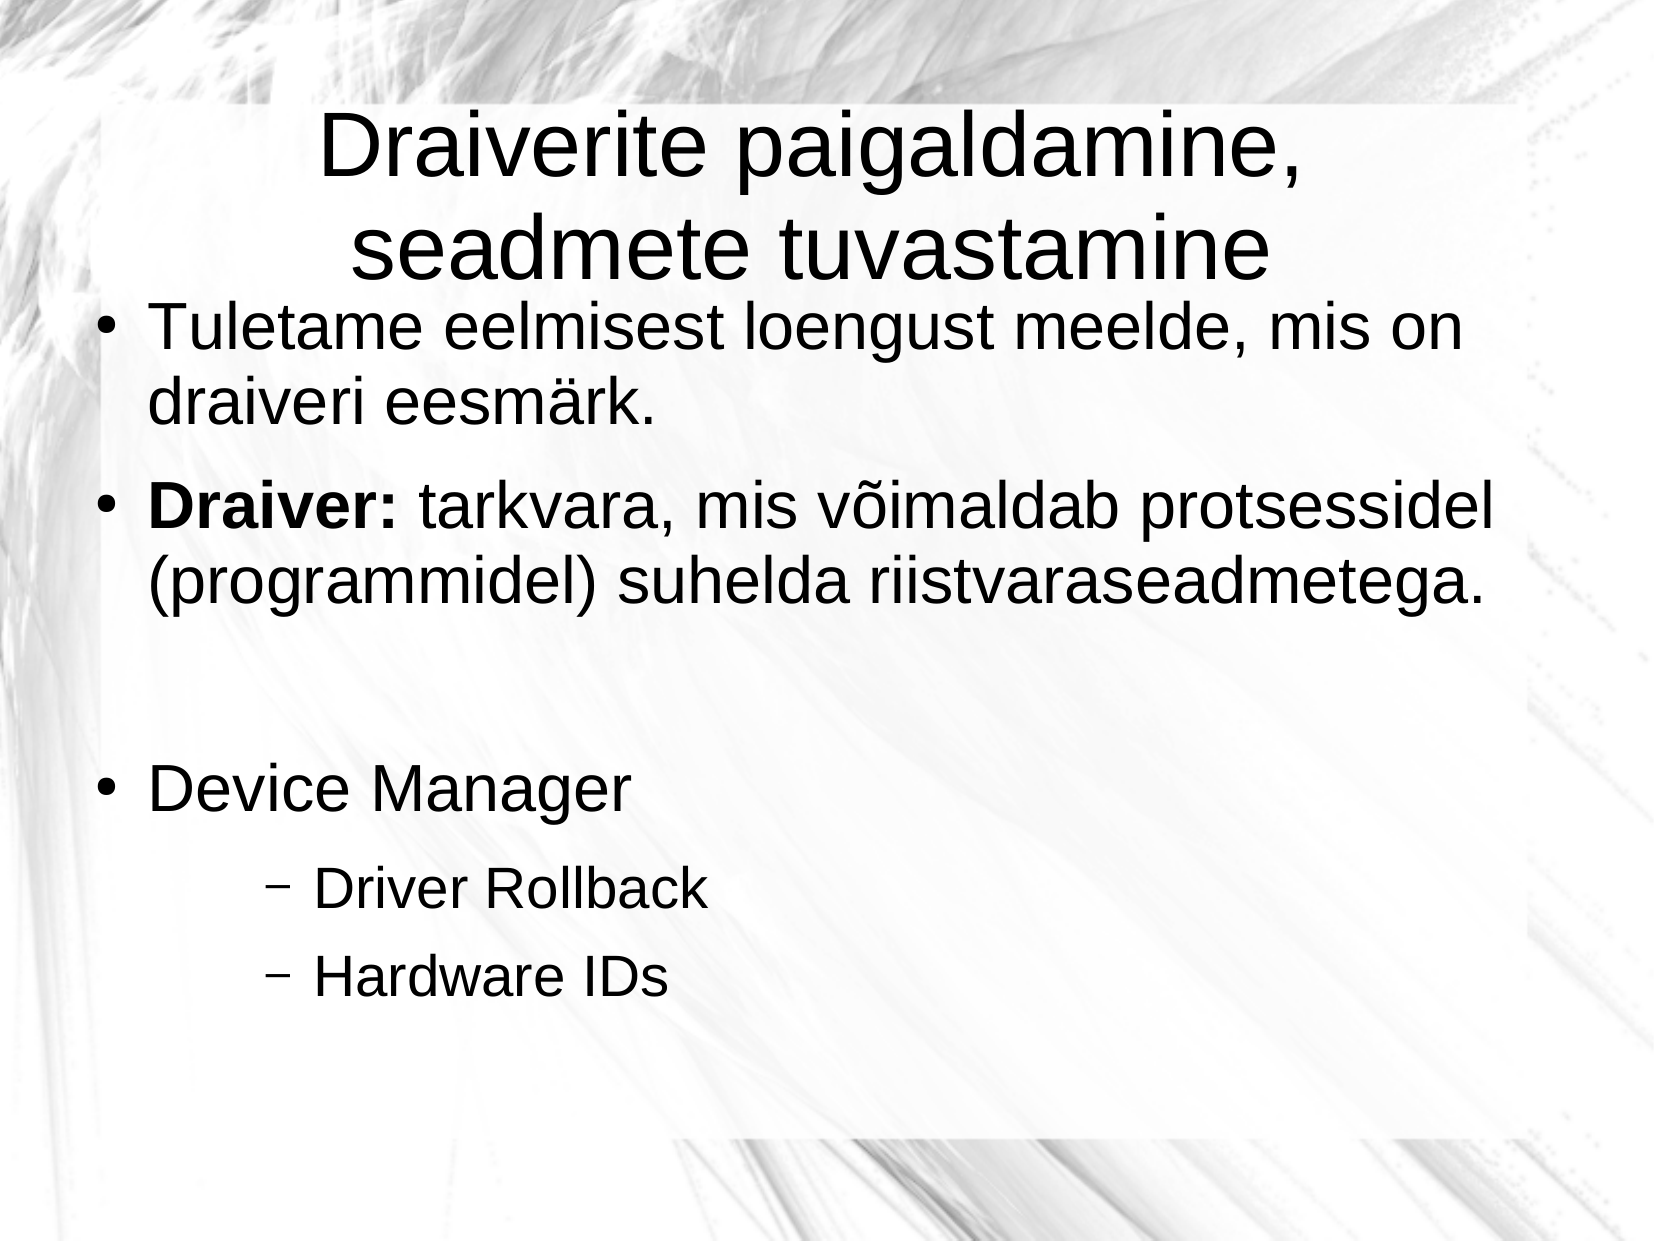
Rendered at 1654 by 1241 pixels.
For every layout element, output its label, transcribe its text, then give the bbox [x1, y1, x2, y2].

picture [0, 0, 1654, 1241]
title Draiverite paigaldamine, seadmete tuvastamine [118, 93, 1506, 288]
list Tuletame eelmisest loengust meelde, mis on draiveri eesmärk. Draiver: tarkvara, mis võimaldab protsessidel (programmidel) suhelda riistvaraseadmetega. Device Manager Driver Rollback Hardware IDs [76, 288, 1565, 1108]
